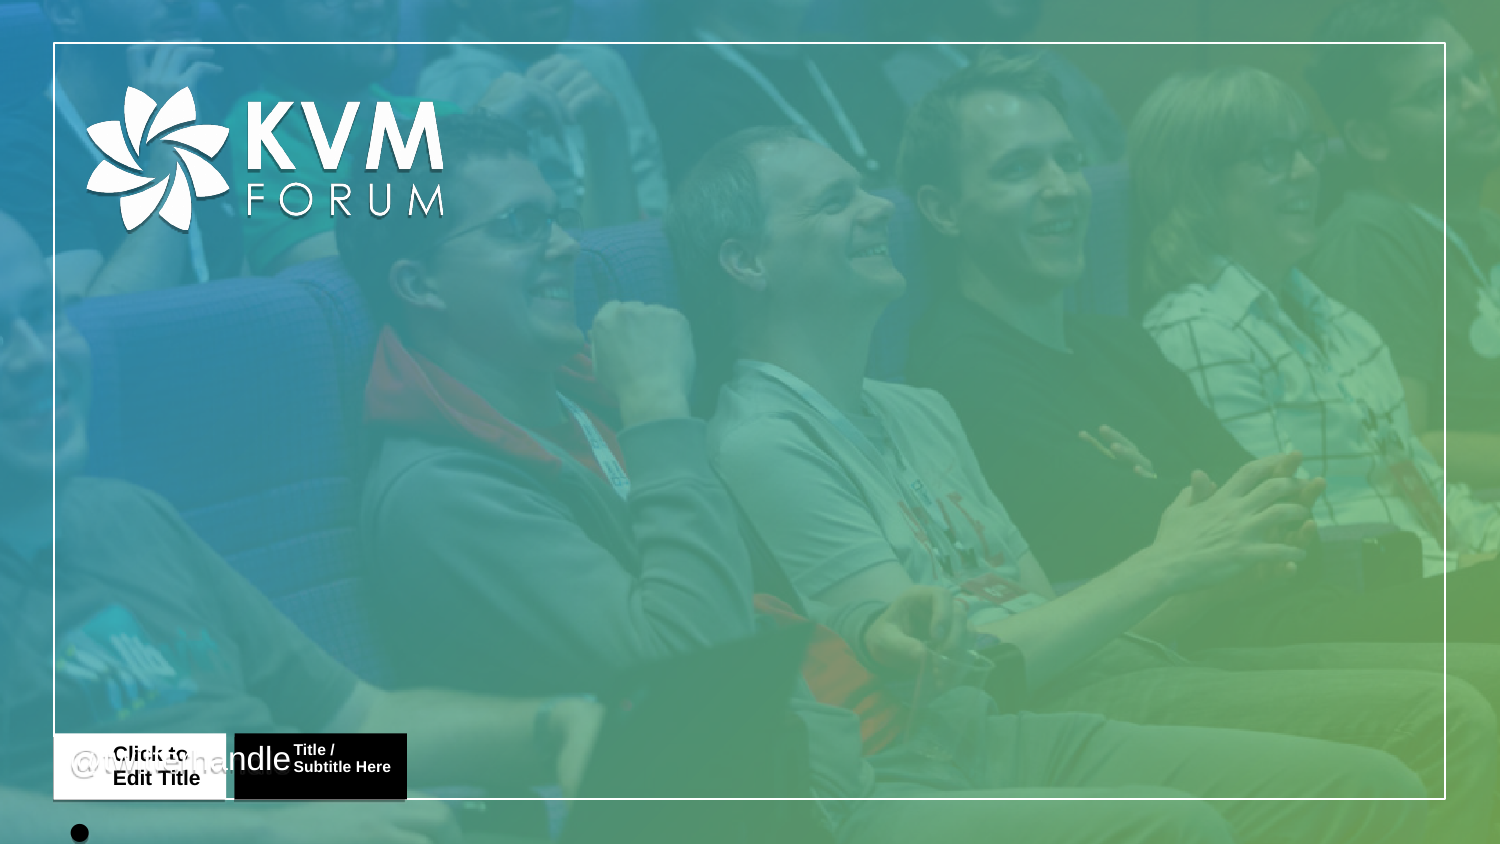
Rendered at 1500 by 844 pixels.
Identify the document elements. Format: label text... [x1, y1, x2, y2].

list Click to Edit Title [53, 292, 1005, 509]
list Title / Subtitle Here [53, 523, 551, 590]
list @twitterhandle [53, 733, 705, 800]
